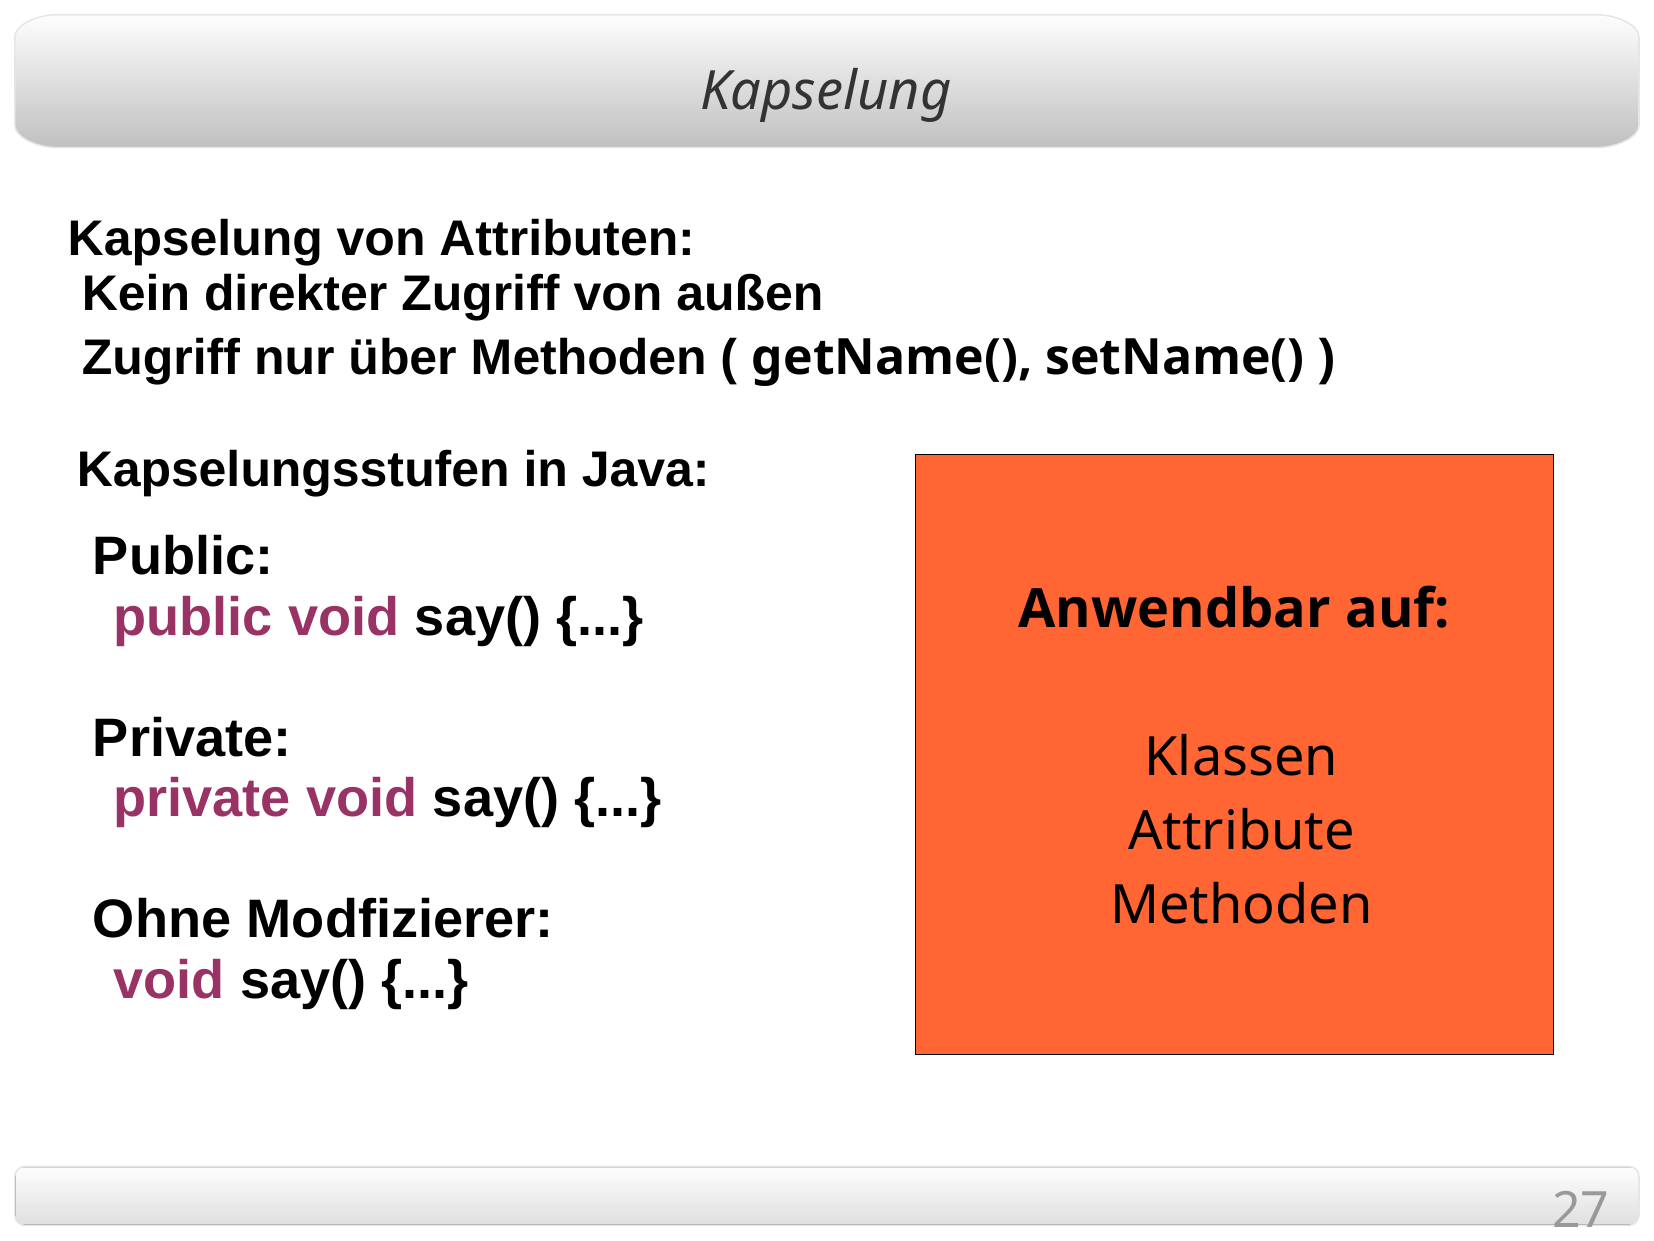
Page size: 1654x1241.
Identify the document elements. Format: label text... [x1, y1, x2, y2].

title Kapselung [29, 36, 1624, 140]
text_box Anwendbar auf: Klassen Attribute Methoden [915, 454, 1554, 1055]
text_box Kapselung von Attributen: Kein direkter Zugriff von außen Zugriff nur über Methoden ( getName(), setName() ) [67, 209, 1610, 452]
text_box Kapselungsstufen in Java: [76, 441, 711, 500]
text_box Public: public void say() {...} Private: private void say() {...} Ohne Modfizierer: void say() {...} [77, 525, 698, 1024]
